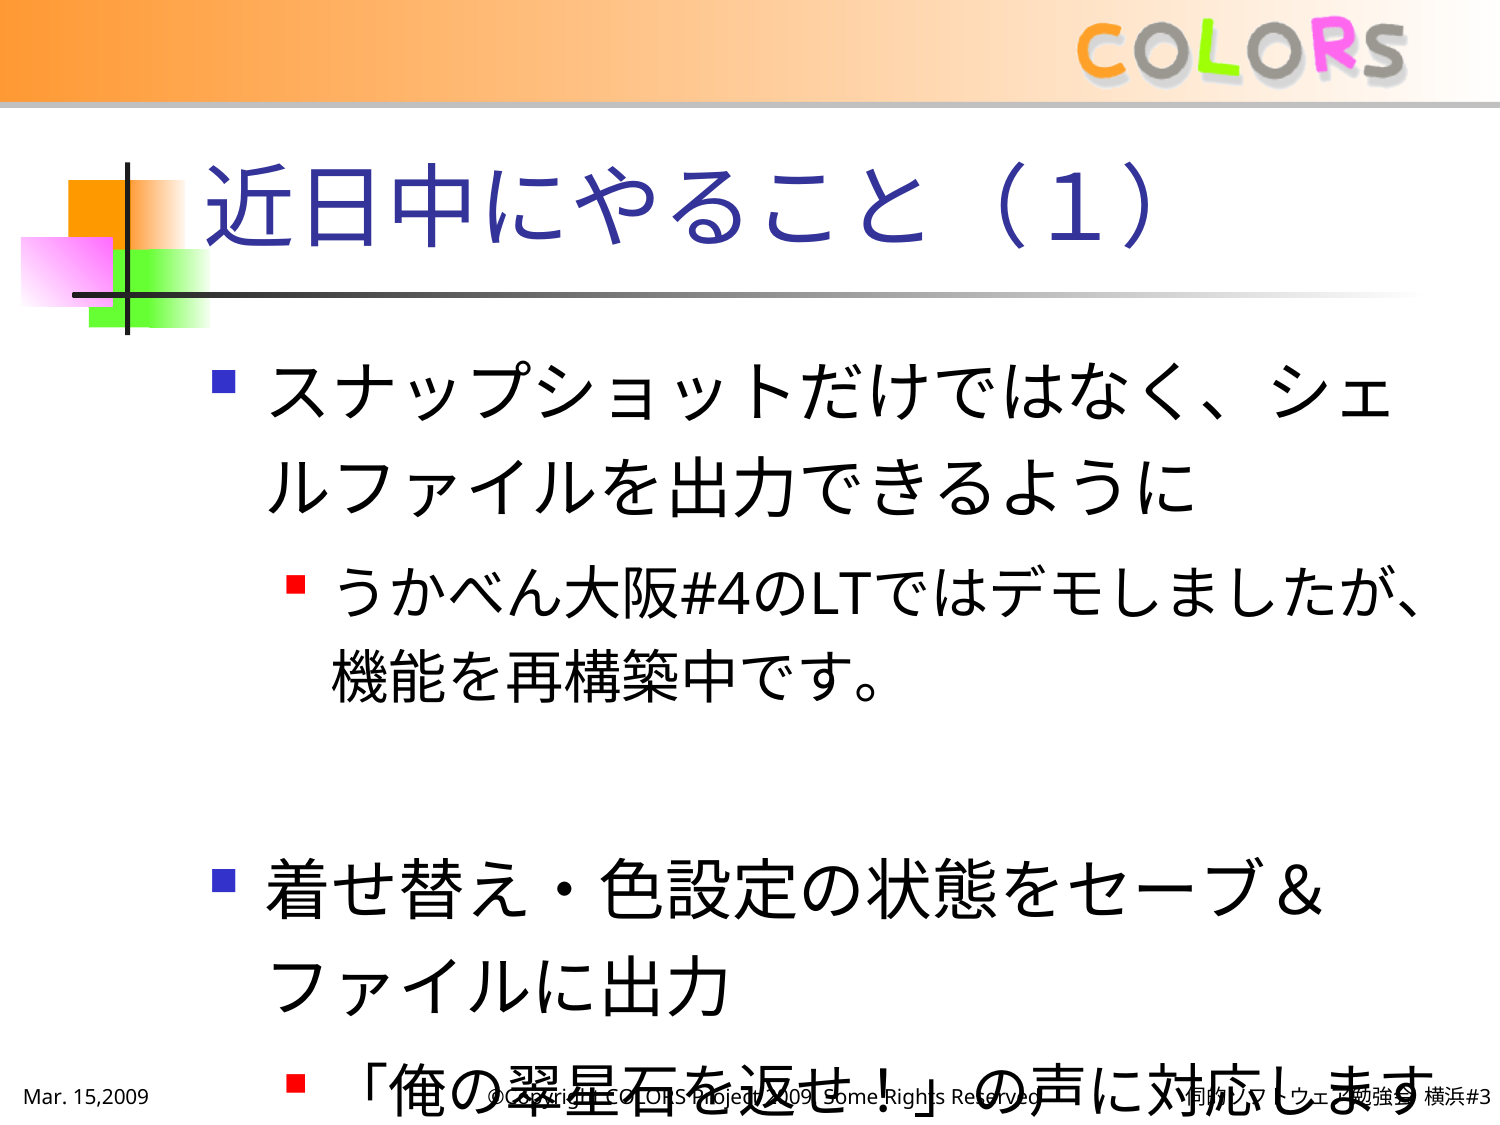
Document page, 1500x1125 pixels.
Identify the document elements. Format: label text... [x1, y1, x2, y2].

list スナップショットだけではなく、シェルファイルを出力できるように うかべん大阪#4のLTではデモしましたが、機能を再構築中です。 着せ替え・色設定の状態をセーブ＆ファイルに出力 「俺の翠星石を返せ！」の声に対応します [193, 331, 1469, 1007]
title 近日中にやること（１） [188, 35, 1468, 276]
